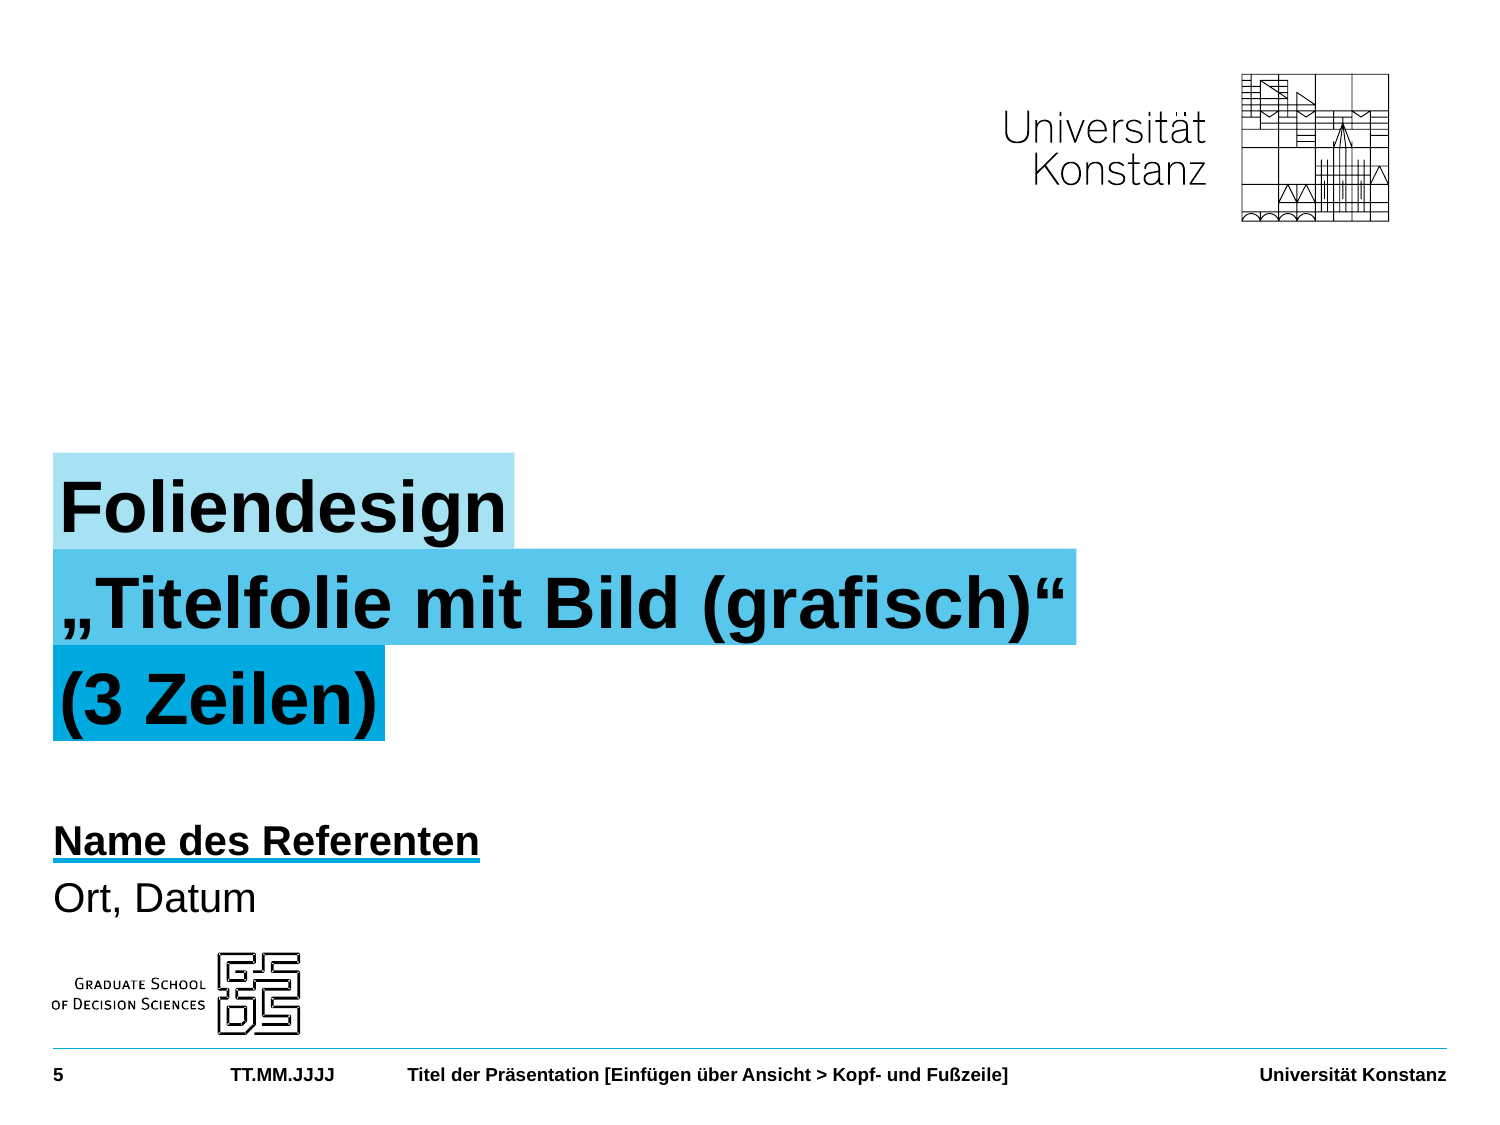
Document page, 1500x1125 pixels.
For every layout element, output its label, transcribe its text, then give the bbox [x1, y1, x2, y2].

text_box Foliendesign [53, 452, 515, 549]
text_box „Titelfolie mit Bild (grafisch)“ [53, 548, 1077, 645]
list Ort, Datum [53, 819, 1092, 922]
title Name des Referenten [53, 797, 1093, 865]
text_box (3 Zeilen) [53, 645, 385, 741]
